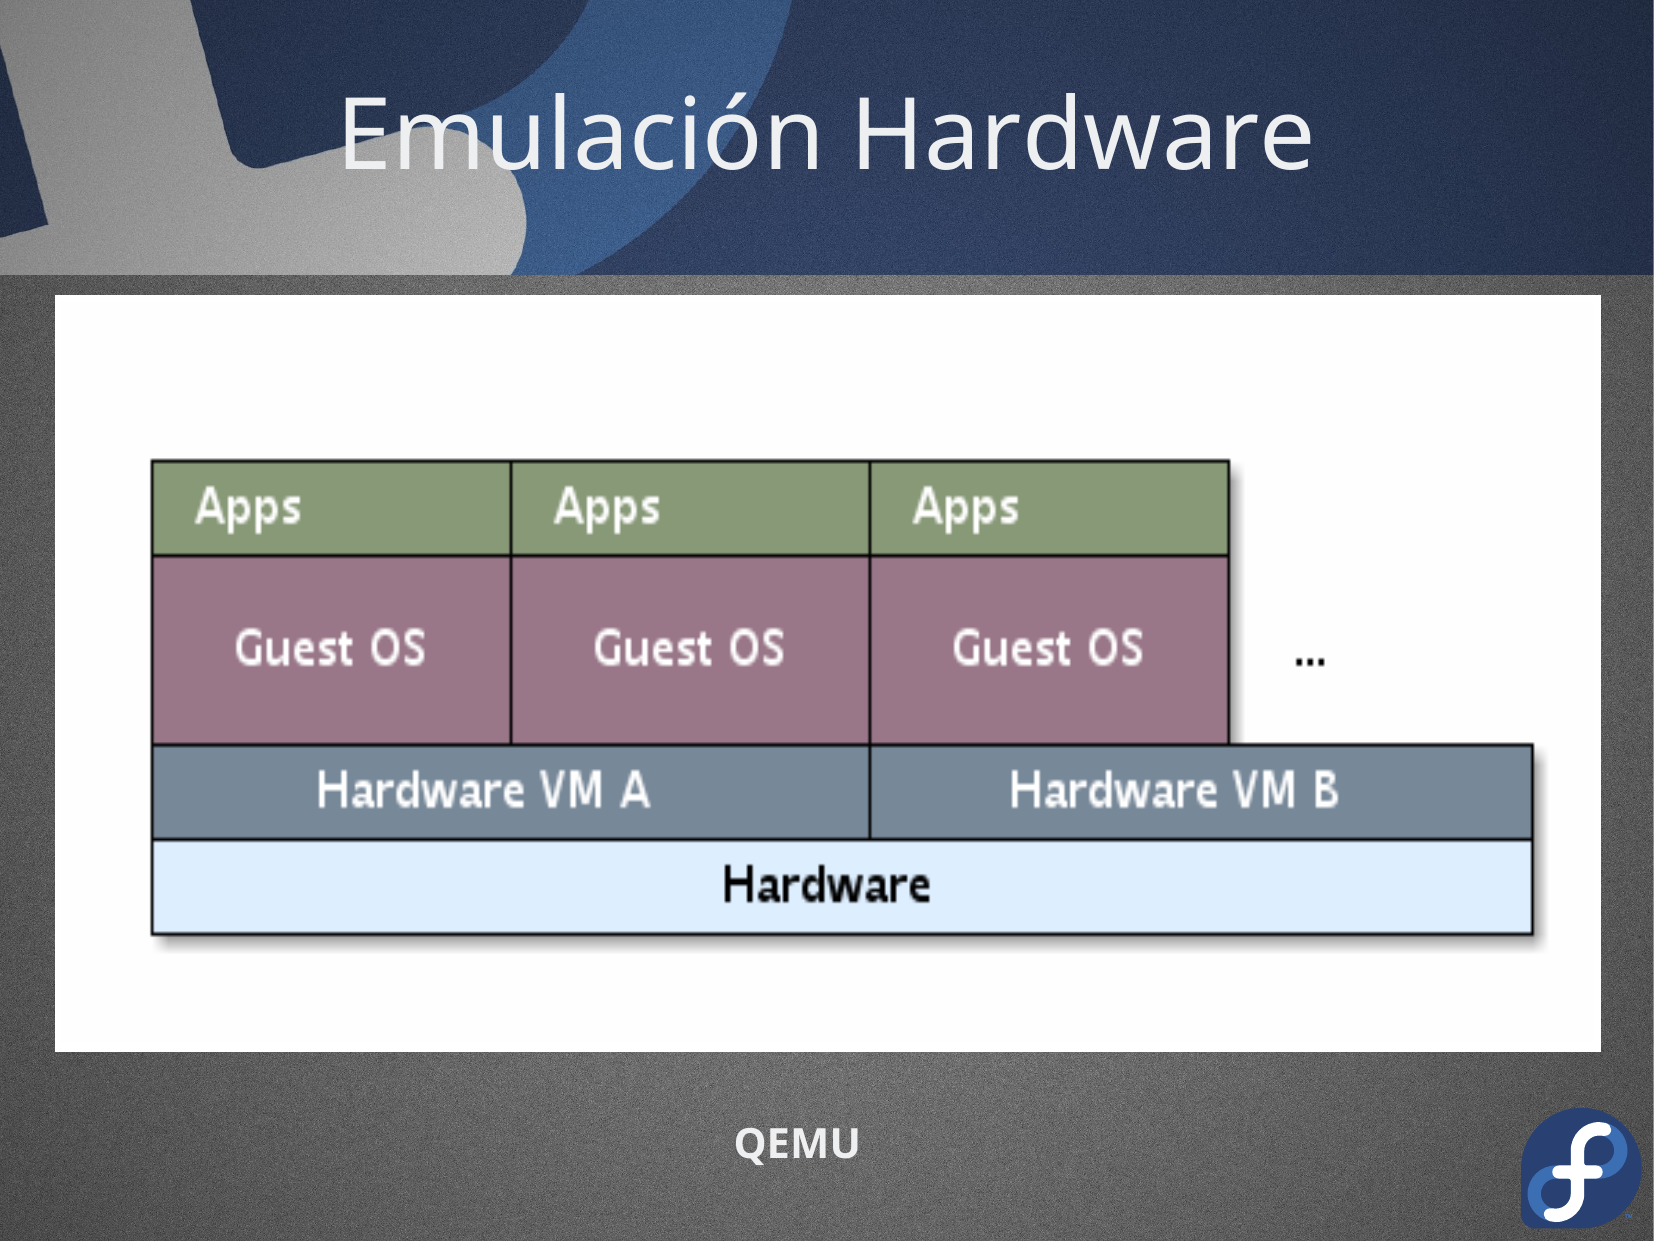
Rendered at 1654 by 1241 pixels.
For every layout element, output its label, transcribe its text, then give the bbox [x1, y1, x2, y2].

text_box Emulación Hardware [88, 29, 1565, 237]
picture [0, 0, 1654, 1241]
text_box QEMU [59, 1039, 1536, 1241]
